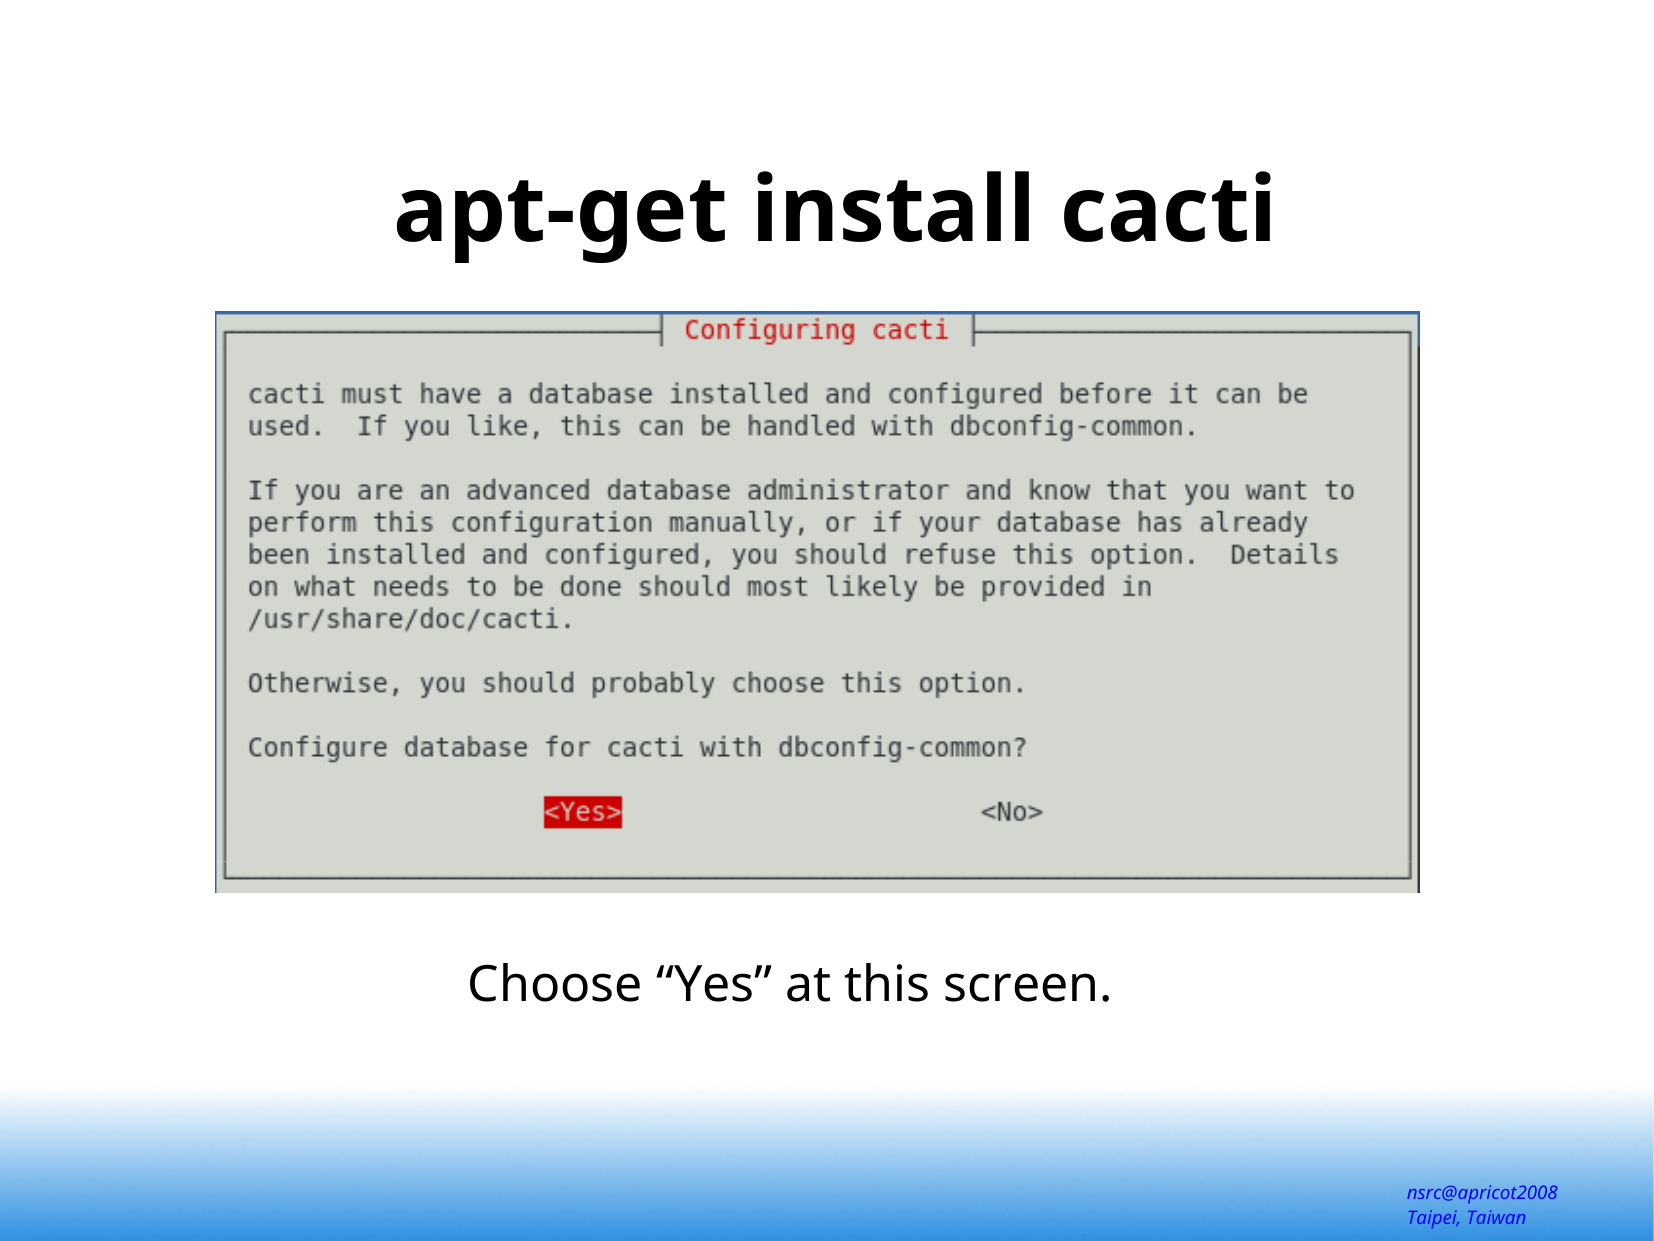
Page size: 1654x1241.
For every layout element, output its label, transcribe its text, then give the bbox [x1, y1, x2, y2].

title apt-get install cacti [121, 102, 1534, 310]
text_box Choose “Yes” at this screen. [467, 947, 1255, 1009]
picture [215, 311, 1420, 893]
picture [0, 1083, 1654, 1241]
